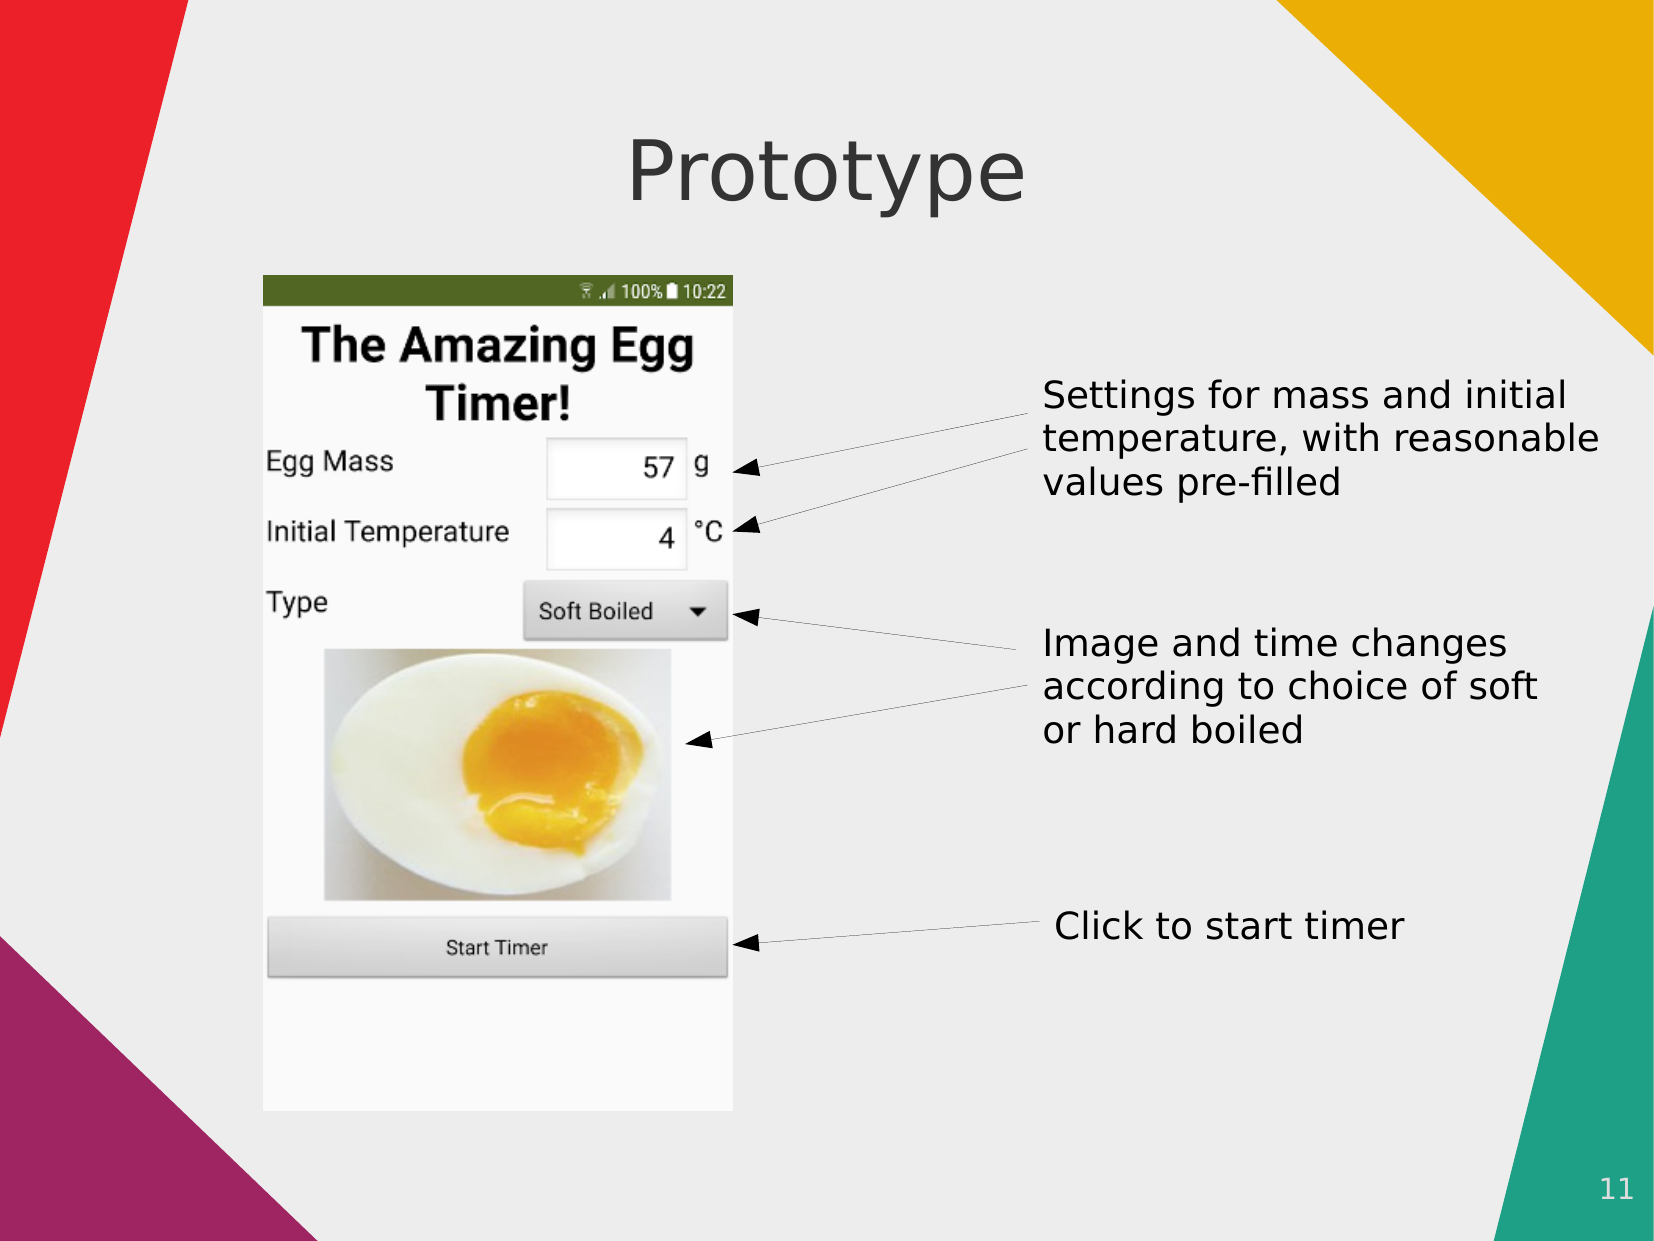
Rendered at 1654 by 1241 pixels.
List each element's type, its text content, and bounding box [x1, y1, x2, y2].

text_box Click to start timer [1039, 897, 1536, 956]
text_box Settings for mass and initial temperature, with reasonable values pre-filled [1027, 366, 1619, 512]
picture [263, 275, 733, 1111]
text_box Image and time changes according to choice of soft or hard boiled [1027, 614, 1583, 804]
title Prototype [114, 73, 1539, 271]
